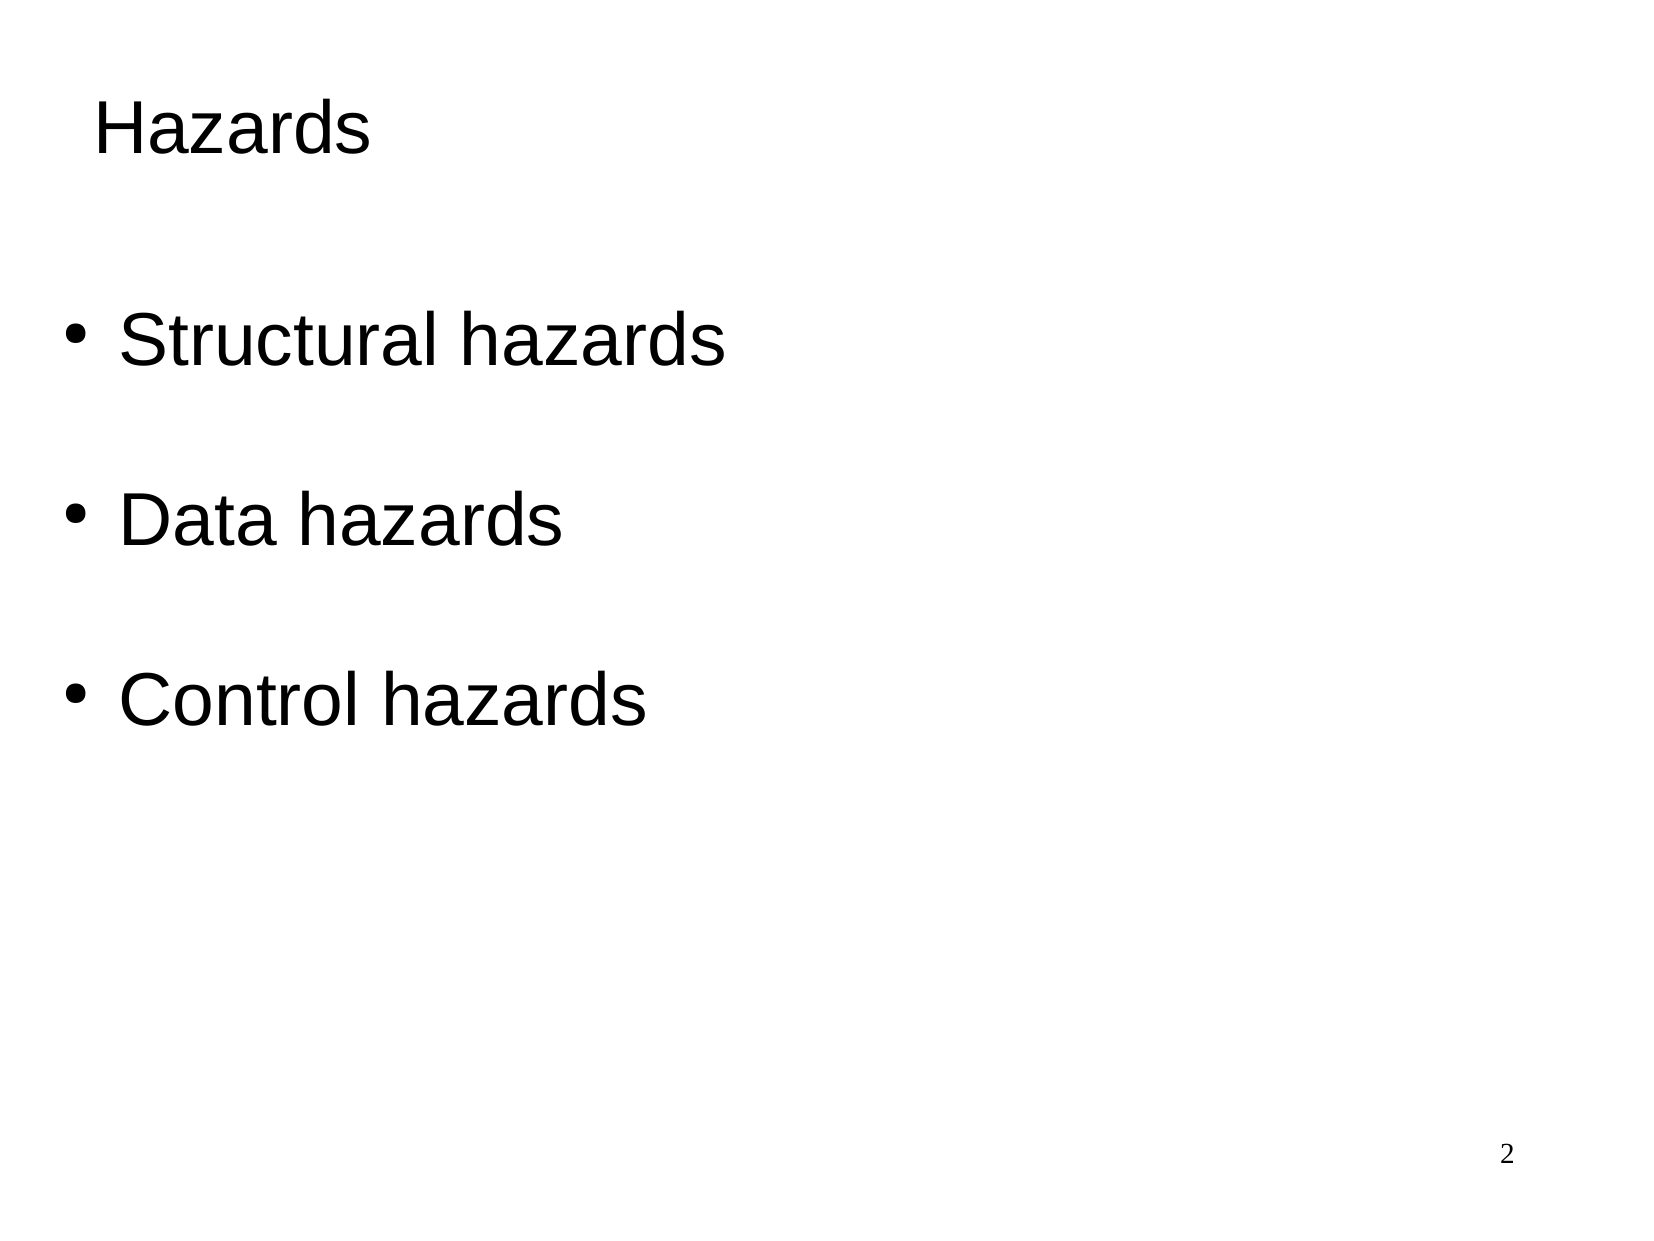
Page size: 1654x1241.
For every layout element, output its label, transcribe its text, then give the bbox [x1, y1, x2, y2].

text_box <number> [1185, 1129, 1530, 1213]
text_box Hazards [78, 71, 388, 177]
text_box Structural hazards Data hazards Control hazards [47, 282, 743, 748]
